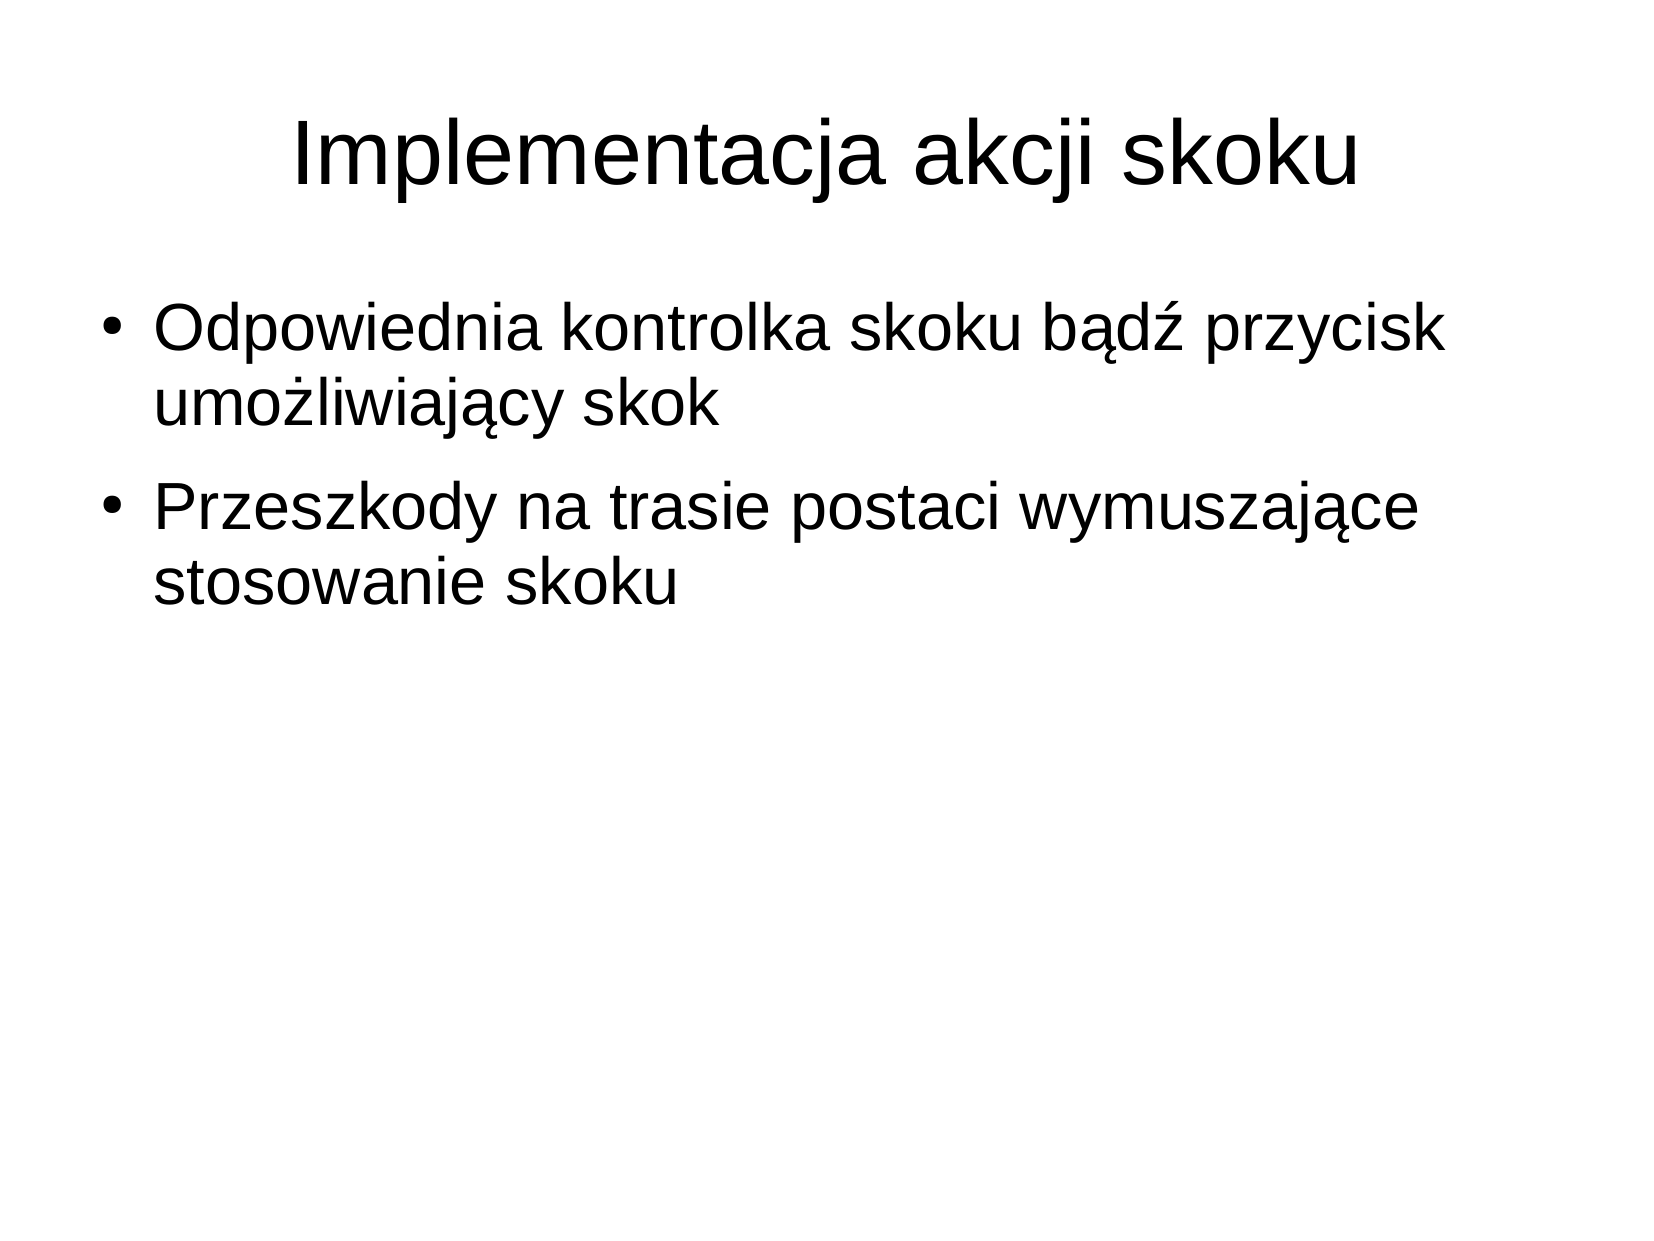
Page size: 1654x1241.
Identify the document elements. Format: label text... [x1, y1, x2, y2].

list Odpowiednia kontrolka skoku bądź przycisk umożliwiający skok Przeszkody na trasie postaci wymuszające stosowanie skoku [82, 290, 1571, 1010]
title Implementacja akcji skoku [82, 49, 1571, 257]
